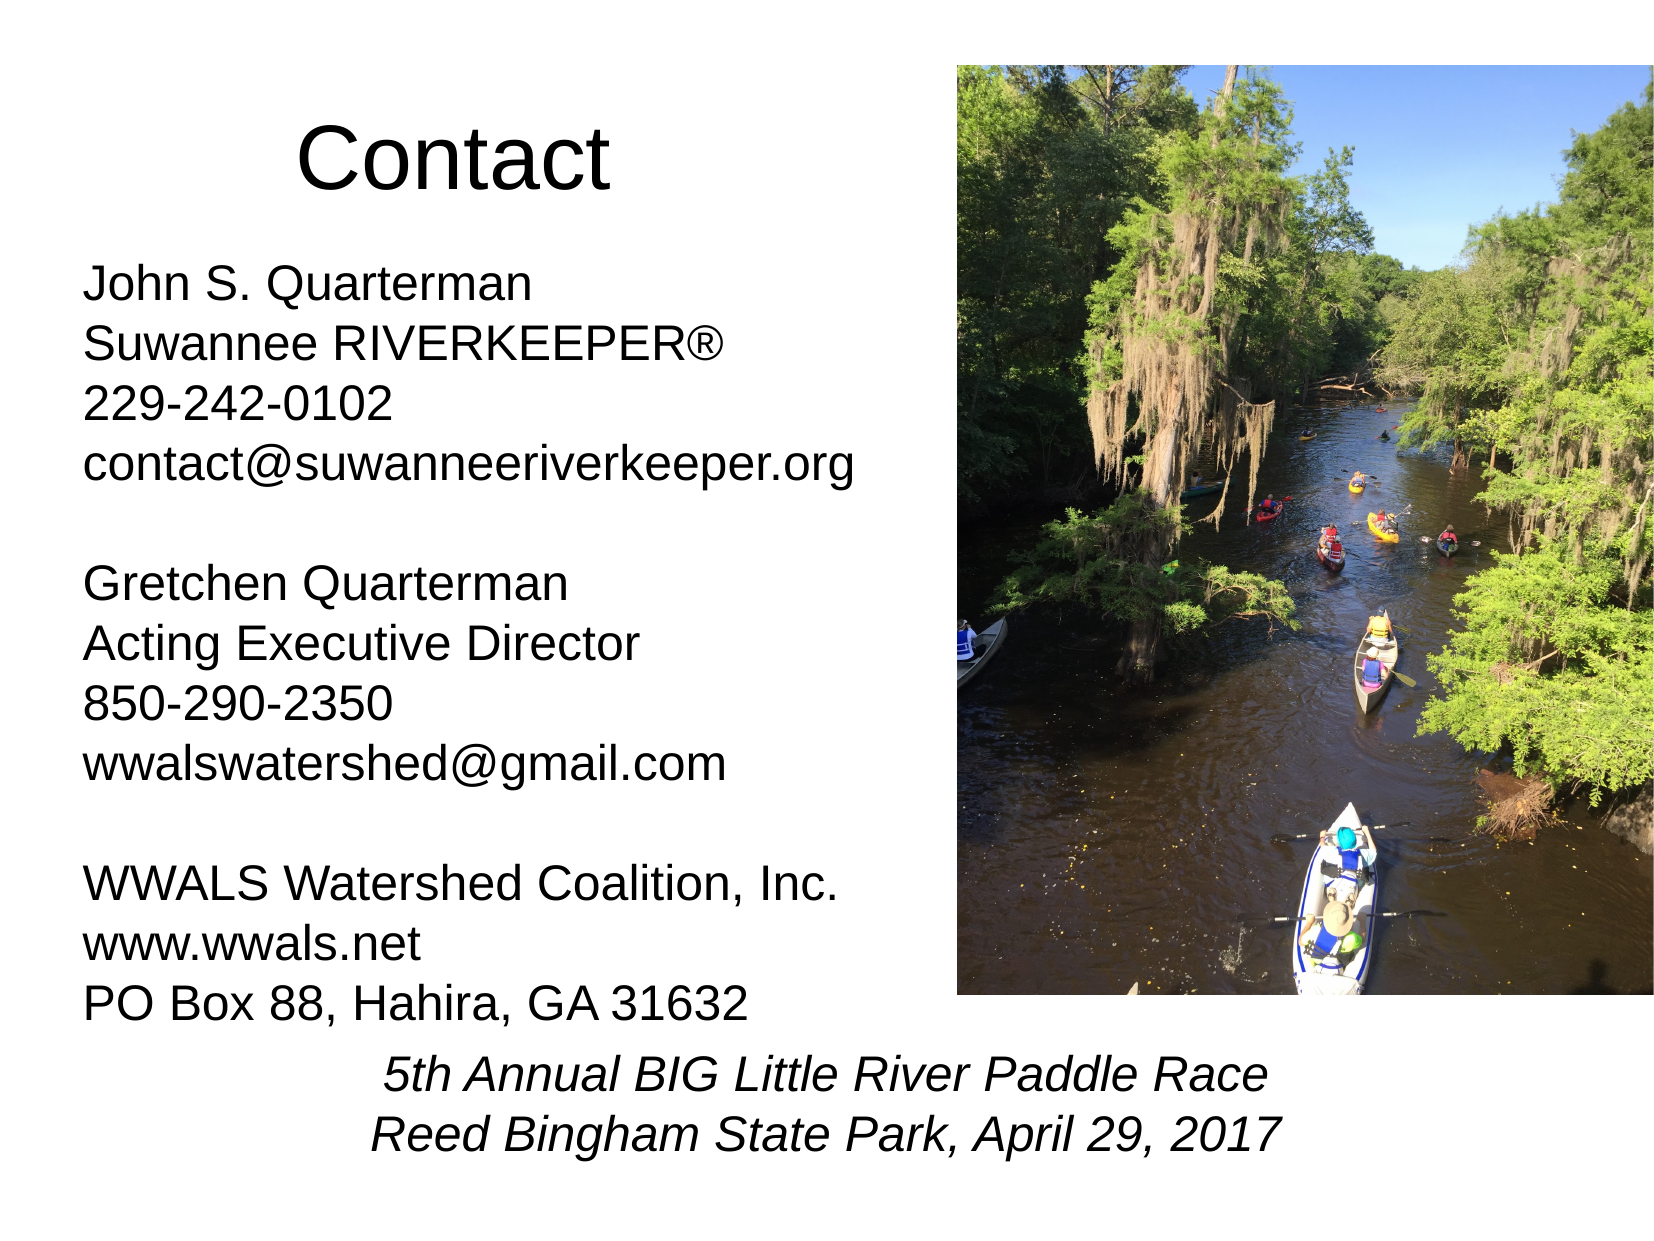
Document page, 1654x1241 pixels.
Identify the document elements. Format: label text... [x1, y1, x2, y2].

picture [957, 65, 1654, 995]
text_box John S. Quarterman Suwannee RIVERKEEPER® 229-242-0102 contact@suwanneeriverkeeper.org Gretchen Quarterman Acting Executive Director 850-290-2350 wwalswatershed@gmail.com WWALS Watershed Coalition, Inc. www.wwals.net PO Box 88, Hahira, GA 31632 5th Annual BIG Little River Paddle Race Reed Bingham State Park, April 29, 2017 [82, 210, 1570, 1140]
text_box Contact [82, 49, 825, 210]
